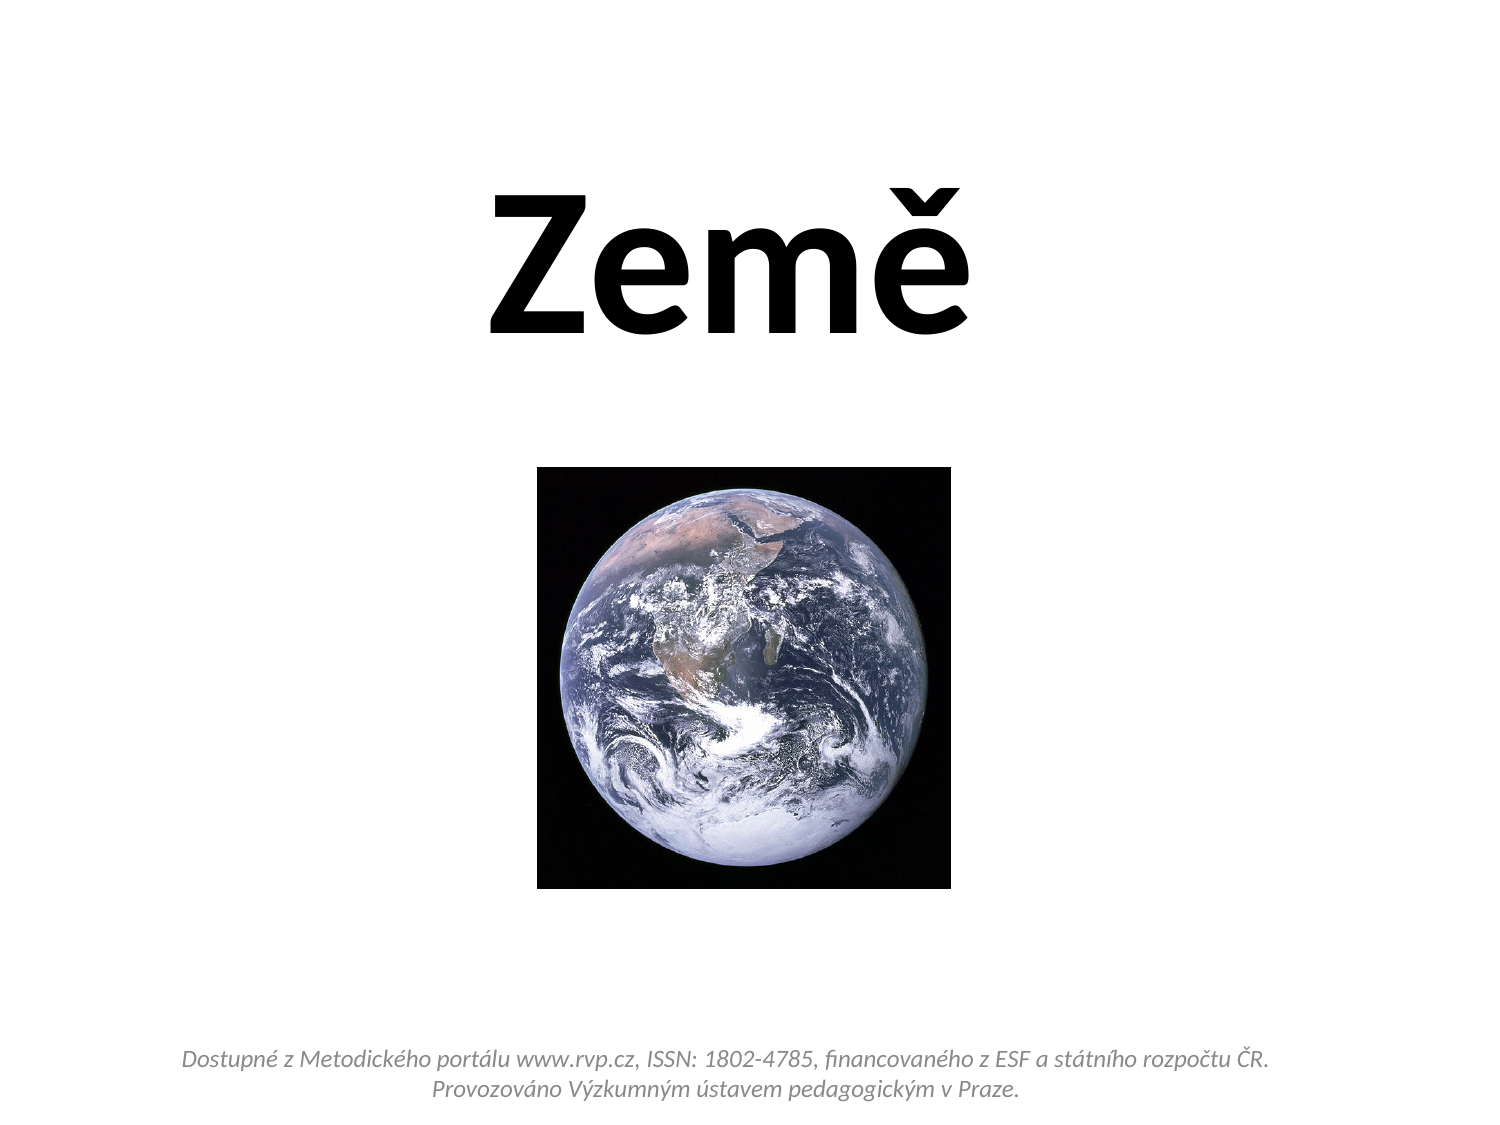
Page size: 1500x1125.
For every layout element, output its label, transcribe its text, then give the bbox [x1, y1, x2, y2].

title Země [360, 113, 1104, 384]
picture [537, 467, 951, 889]
text_box Dostupné z Metodického portálu www.rvp.cz, ISSN: 1802-4785, financovaného z ESF a státního rozpočtu ČR. Provozováno Výzkumným ústavem pedagogickým v Praze. [105, 1042, 1348, 1103]
